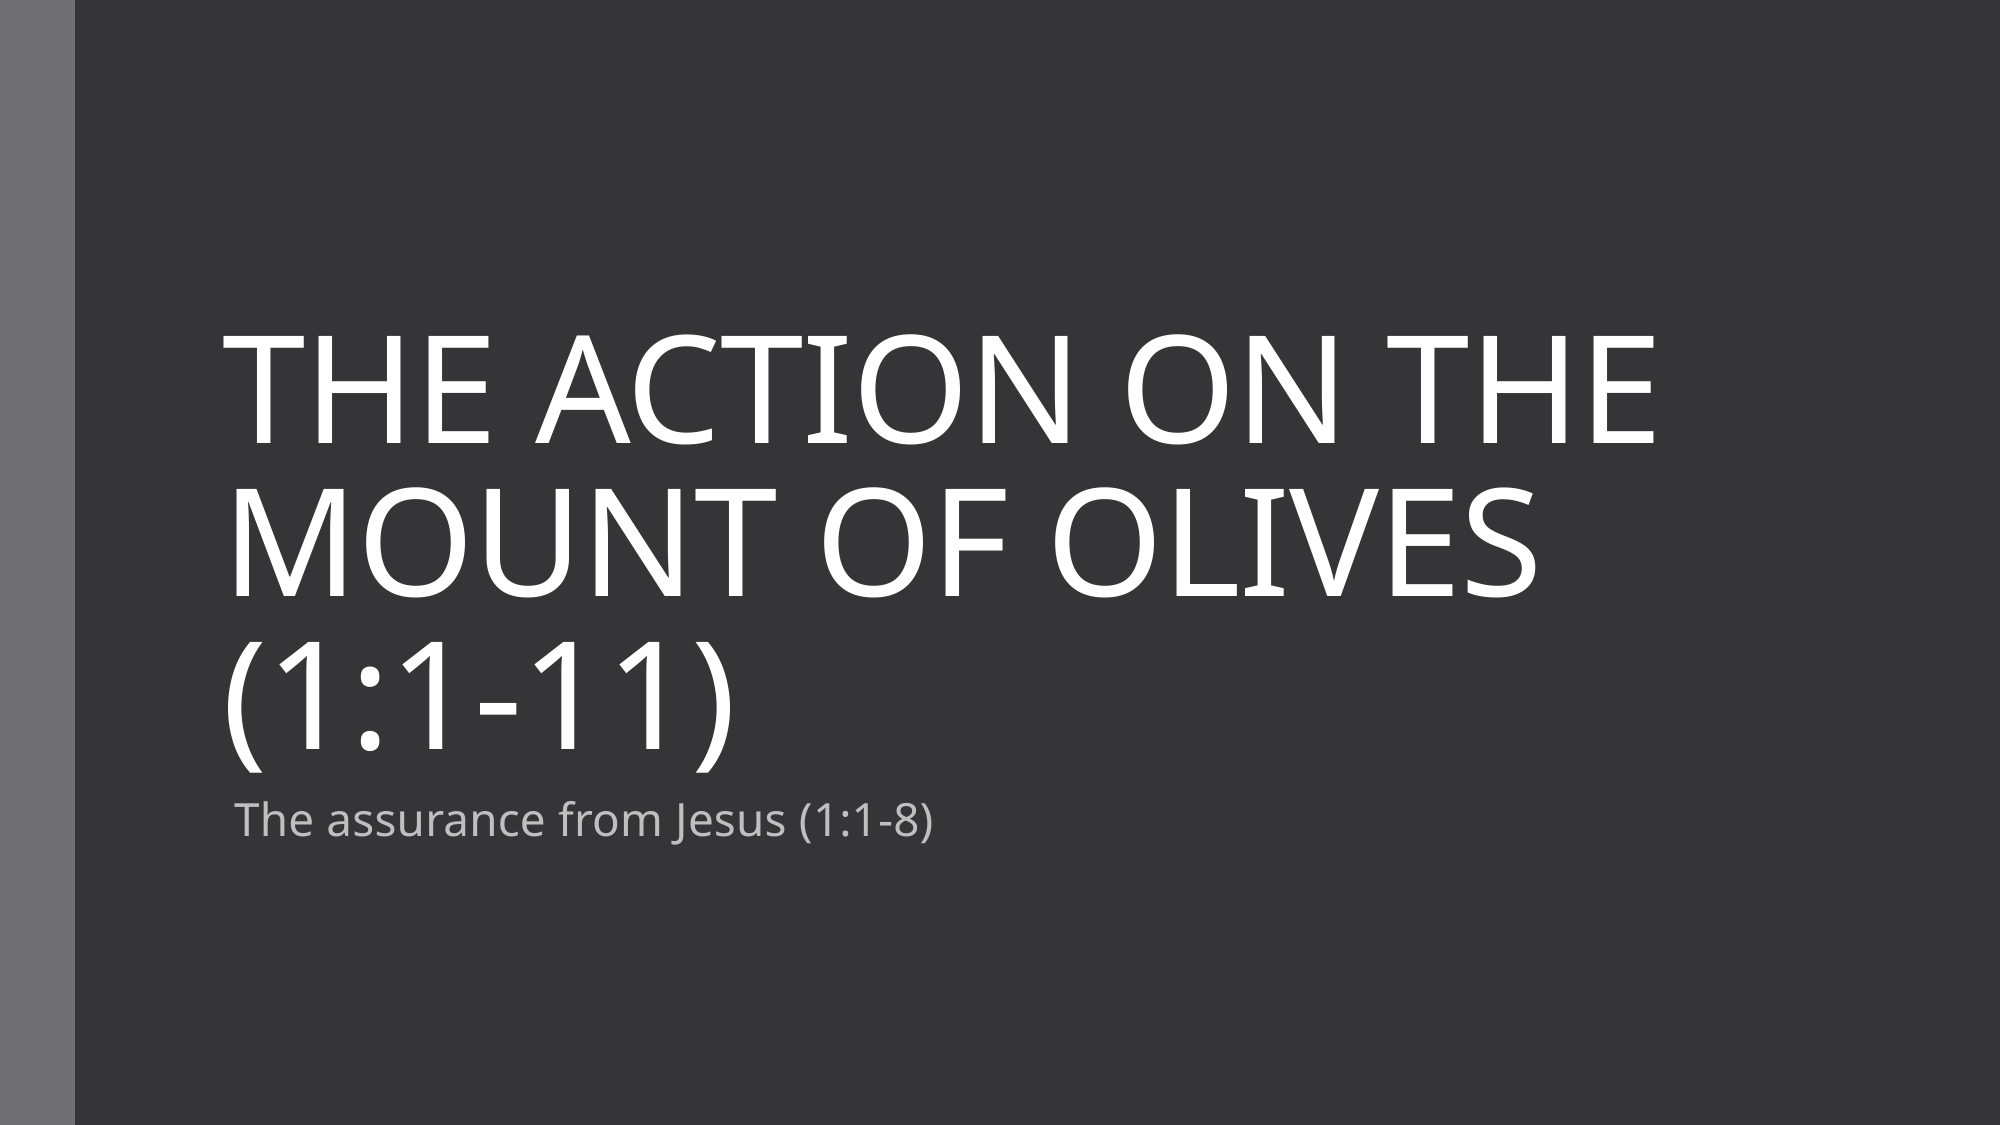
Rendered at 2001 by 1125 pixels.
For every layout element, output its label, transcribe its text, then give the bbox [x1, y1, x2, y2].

title THE ACTION ON THE MOUNT OF OLIVES (1:1-11) [206, 124, 1752, 787]
subtitle The assurance from Jesus (1:1-8) [206, 787, 1752, 1066]
